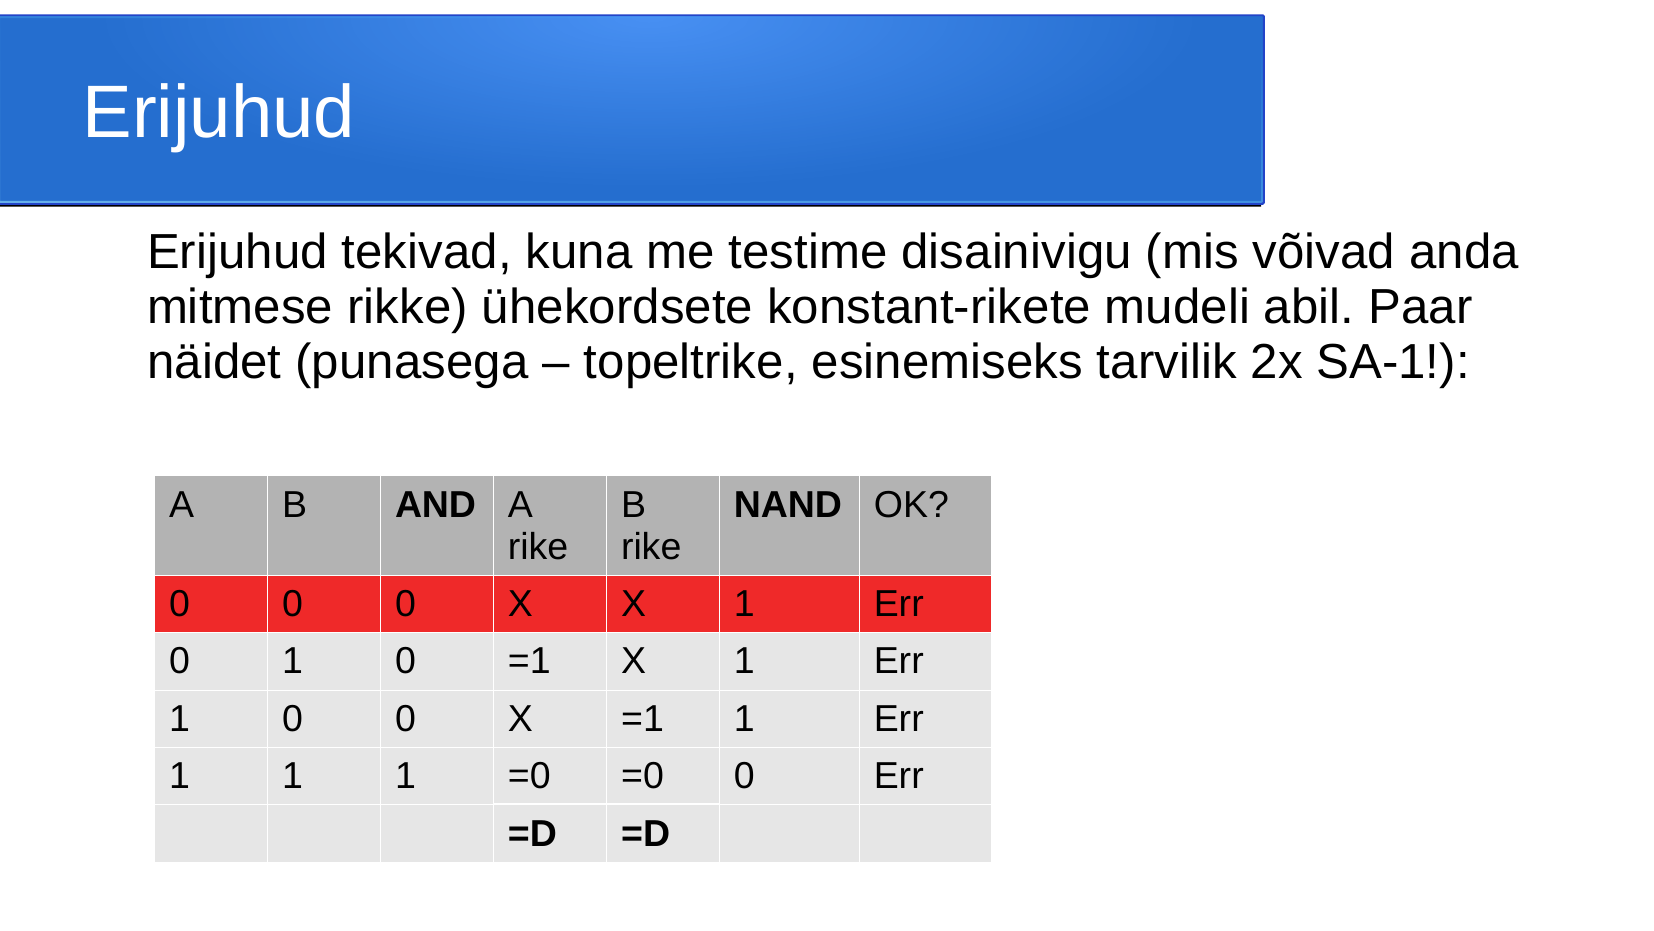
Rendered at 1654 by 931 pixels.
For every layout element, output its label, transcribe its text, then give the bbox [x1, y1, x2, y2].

table_cell 1 [381, 748, 493, 804]
table_cell 0 [381, 576, 493, 632]
table_cell =D [607, 805, 719, 862]
table_header AND [381, 476, 493, 575]
list Erijuhud tekivad, kuna me testime disainivigu (mis võivad anda mitmese rikke) ühekordsete konstant-rikete mudeli abil. Paar näidet (punasega – topeltrike, esinemiseks tarvilik 2x SA-1!): [82, 224, 1571, 426]
table_cell X [607, 576, 719, 632]
table_header B [268, 476, 380, 575]
table_cell 0 [155, 576, 267, 632]
table_header A [155, 476, 267, 575]
table_cell =0 [494, 748, 606, 803]
table_cell Err [860, 633, 991, 690]
table_cell 1 [268, 748, 380, 804]
table_header NAND [720, 476, 859, 575]
table_cell [860, 805, 991, 862]
table_cell [381, 805, 493, 862]
table_cell Err [860, 691, 991, 747]
table_cell 1 [720, 576, 859, 632]
table_cell X [607, 633, 719, 690]
table_cell 1 [720, 633, 859, 690]
table_cell =1 [607, 691, 719, 747]
table_cell 1 [155, 748, 267, 804]
table_cell Err [860, 748, 991, 804]
table_cell =0 [607, 748, 719, 803]
table_cell 0 [155, 633, 267, 690]
table_cell 0 [268, 576, 380, 632]
table_cell [155, 805, 267, 862]
table_cell =D [494, 805, 606, 862]
table_cell Err [860, 576, 991, 632]
table_cell 0 [268, 691, 380, 747]
table_cell [720, 805, 859, 862]
table_cell [268, 805, 380, 862]
table_cell 0 [381, 633, 493, 690]
table_cell X [494, 576, 606, 632]
table_cell 1 [155, 691, 267, 747]
table_header B rike [607, 476, 719, 575]
table_cell 0 [720, 748, 859, 804]
table_cell =1 [494, 633, 606, 690]
table_cell 1 [268, 633, 380, 690]
title Erijuhud [82, 35, 1235, 189]
table_cell 0 [381, 691, 493, 747]
table_cell X [494, 691, 606, 747]
table_cell 1 [720, 691, 859, 747]
table_header OK? [860, 476, 991, 575]
table_header A rike [494, 476, 606, 575]
